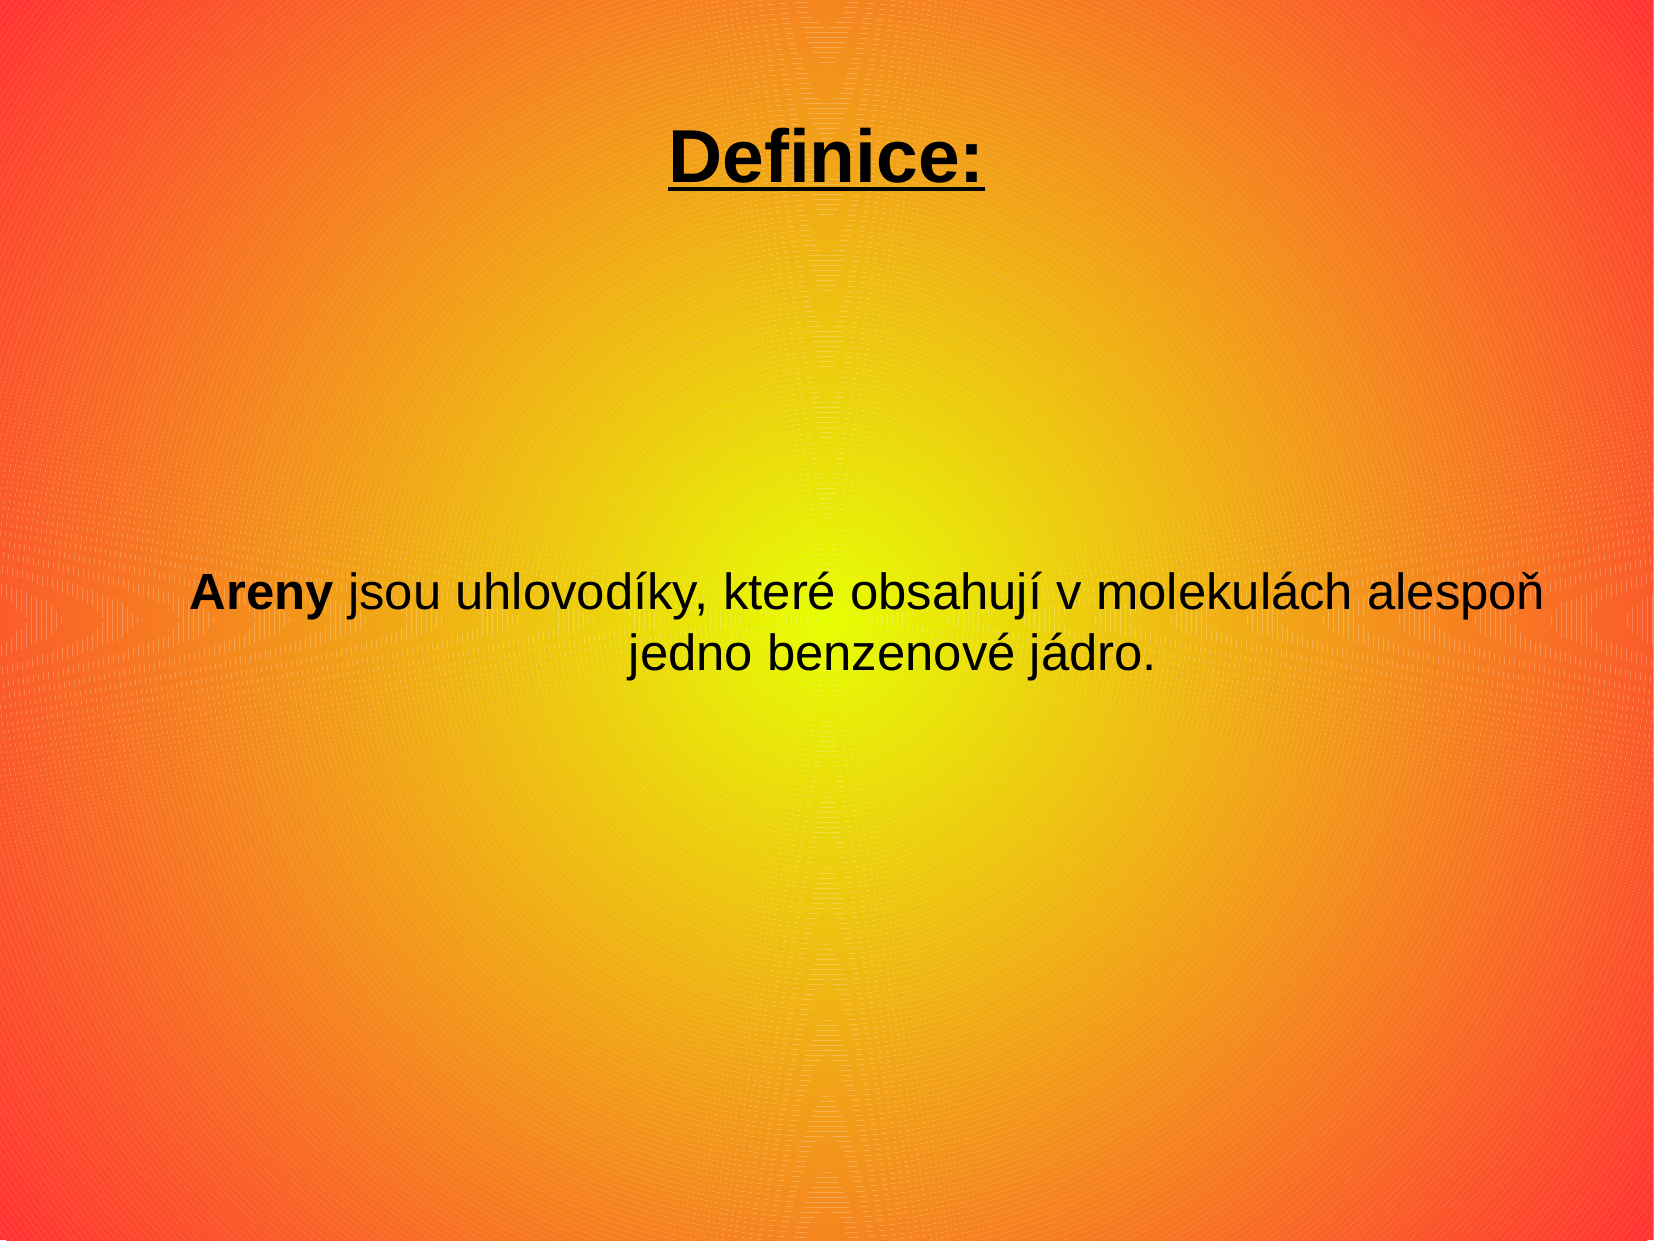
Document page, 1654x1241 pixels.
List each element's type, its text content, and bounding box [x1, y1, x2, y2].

title Definice: [82, 49, 1571, 257]
list Areny jsou uhlovodíky, které obsahují v molekulách alespoň jedno benzenové jádro. [82, 558, 1571, 682]
